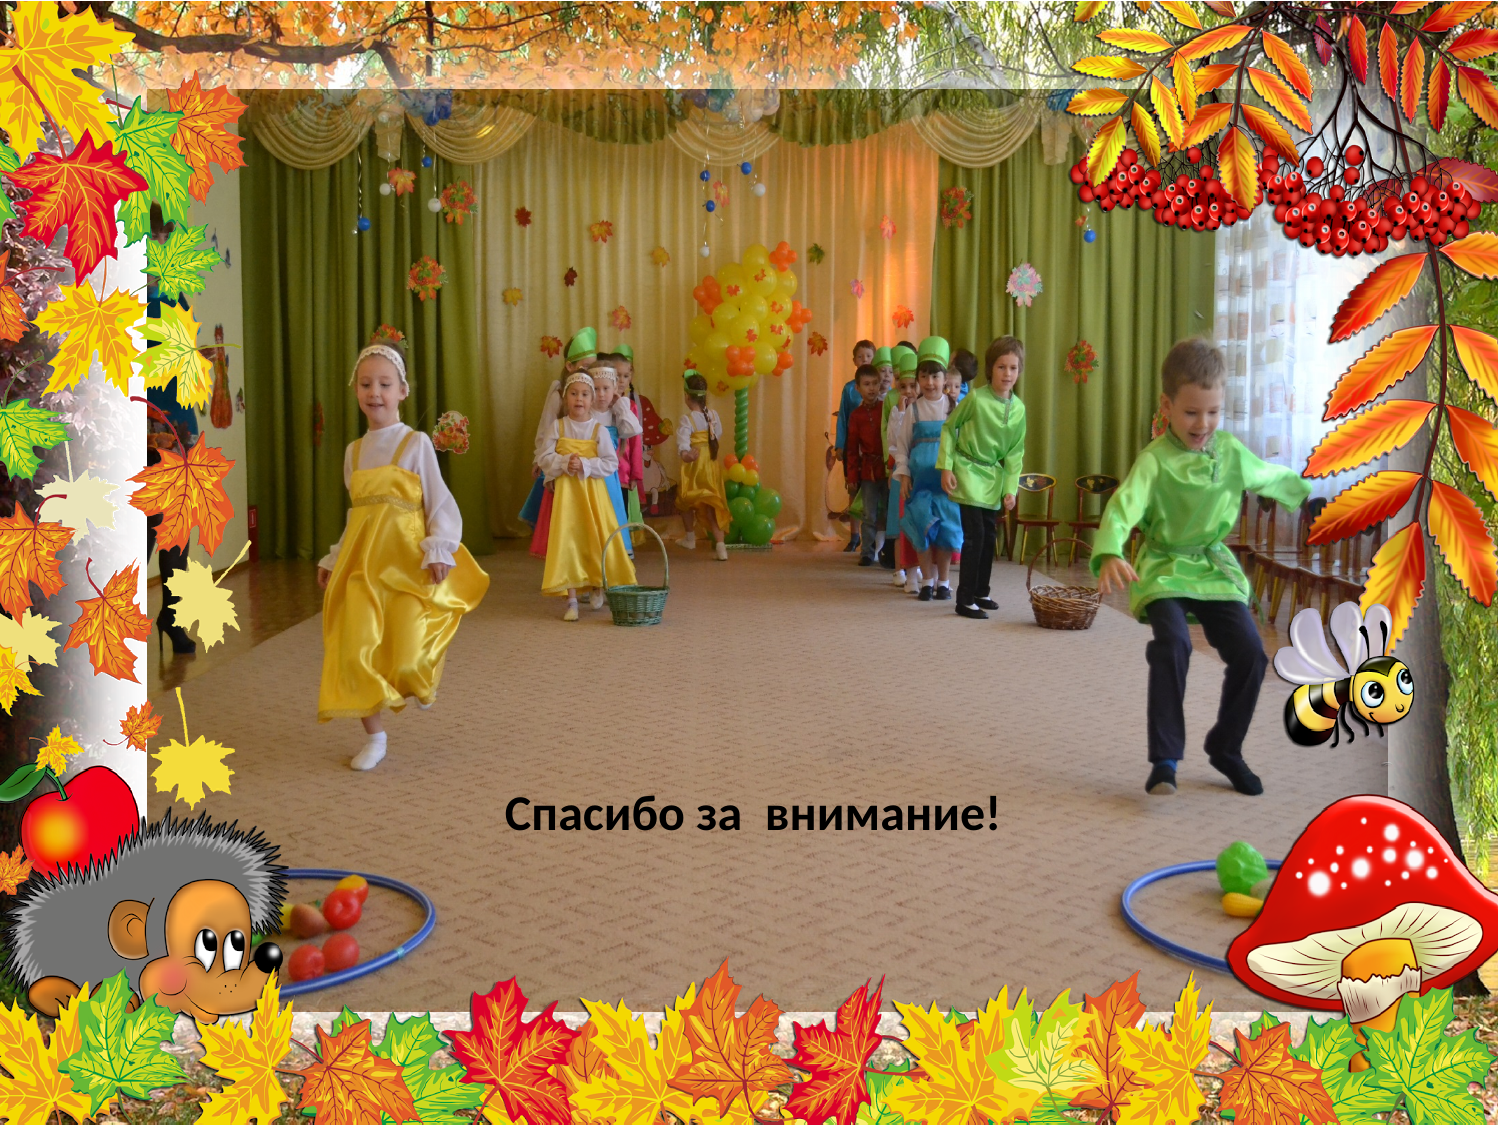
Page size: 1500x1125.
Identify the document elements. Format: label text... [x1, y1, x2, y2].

picture [0, 1, 1498, 1125]
text_box Спасибо за внимание! [490, 773, 1235, 849]
